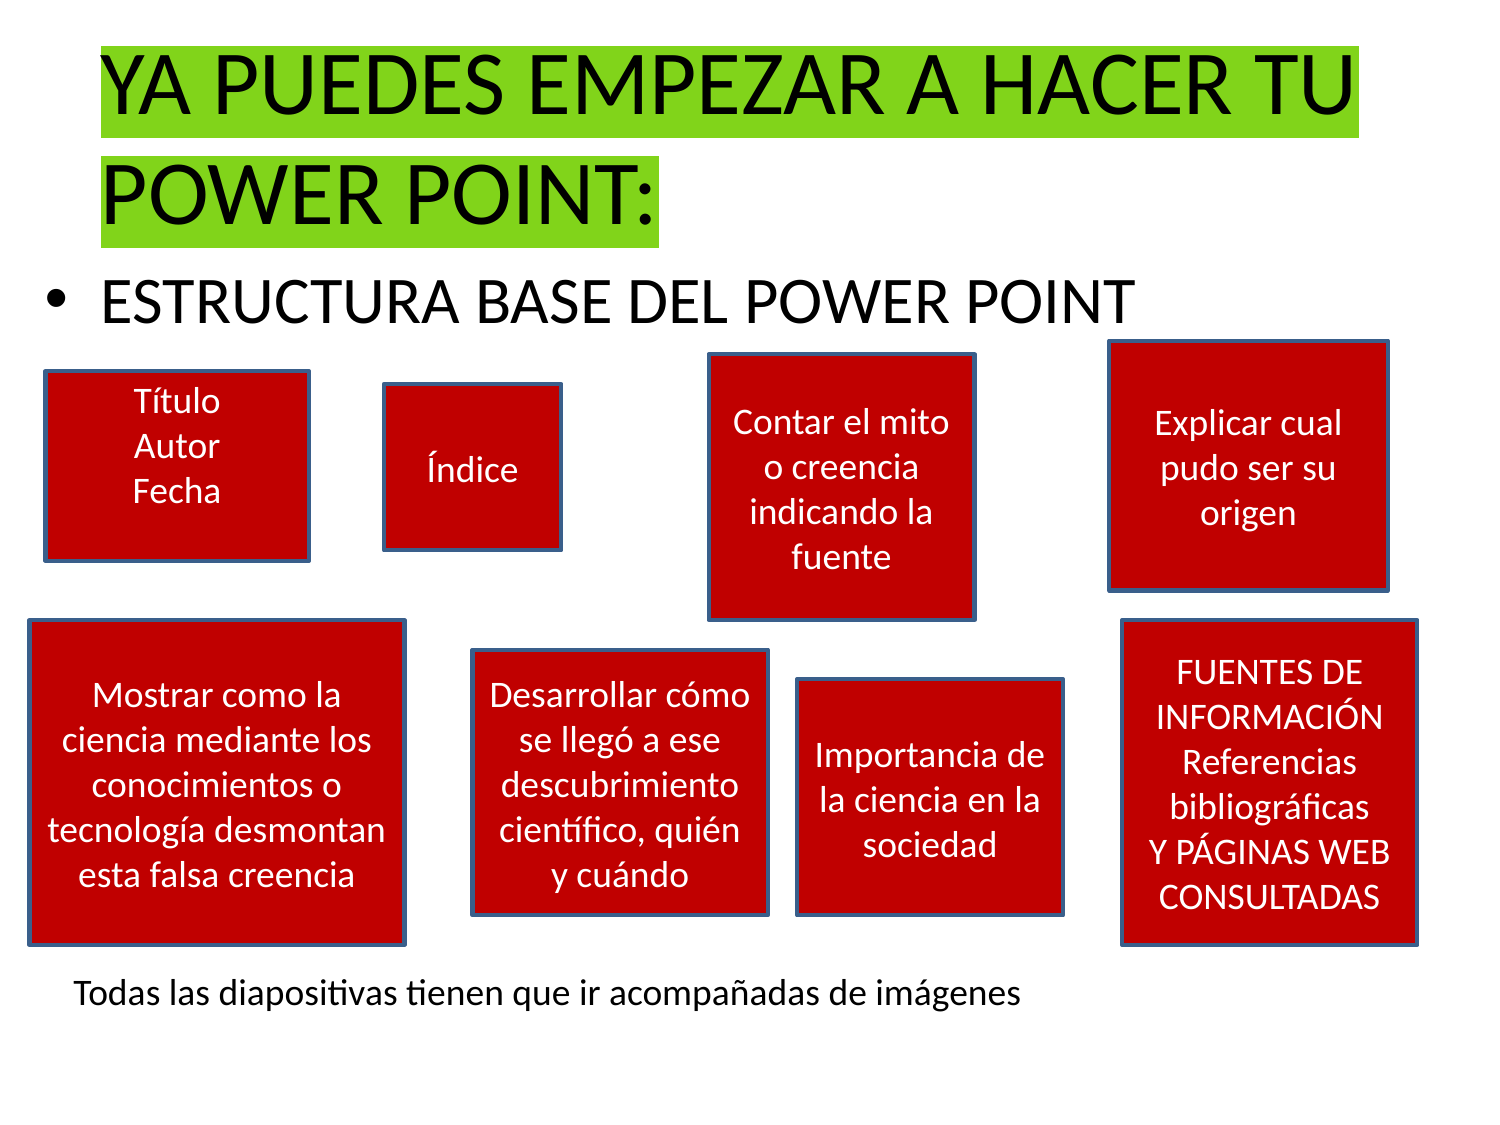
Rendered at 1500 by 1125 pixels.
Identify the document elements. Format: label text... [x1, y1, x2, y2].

list YA PUEDES EMPEZAR A HACER TU POWER POINT: ESTRUCTURA BASE DEL POWER POINT [29, 15, 1469, 1063]
text_box FUENTES DE INFORMACIÓN Referencias bibliográficas Y PÁGINAS WEB CONSULTADAS [1122, 620, 1418, 945]
text_box Desarrollar cómo se llegó a ese descubrimiento científico, quién y cuándo [472, 649, 768, 916]
text_box Título Autor Fecha [45, 370, 309, 561]
text_box Todas las diapositivas tienen que ir acompañadas de imágenes [58, 960, 1196, 1021]
text_box Explicar cual pudo ser su origen [1109, 340, 1388, 591]
text_box Mostrar como la ciencia mediante los conocimientos o tecnología desmontan esta falsa creencia [29, 620, 405, 945]
text_box Contar el mito o creencia indicando la fuente [708, 354, 975, 621]
text_box Índice [383, 383, 562, 551]
text_box Importancia de la ciencia en la sociedad [797, 679, 1063, 916]
